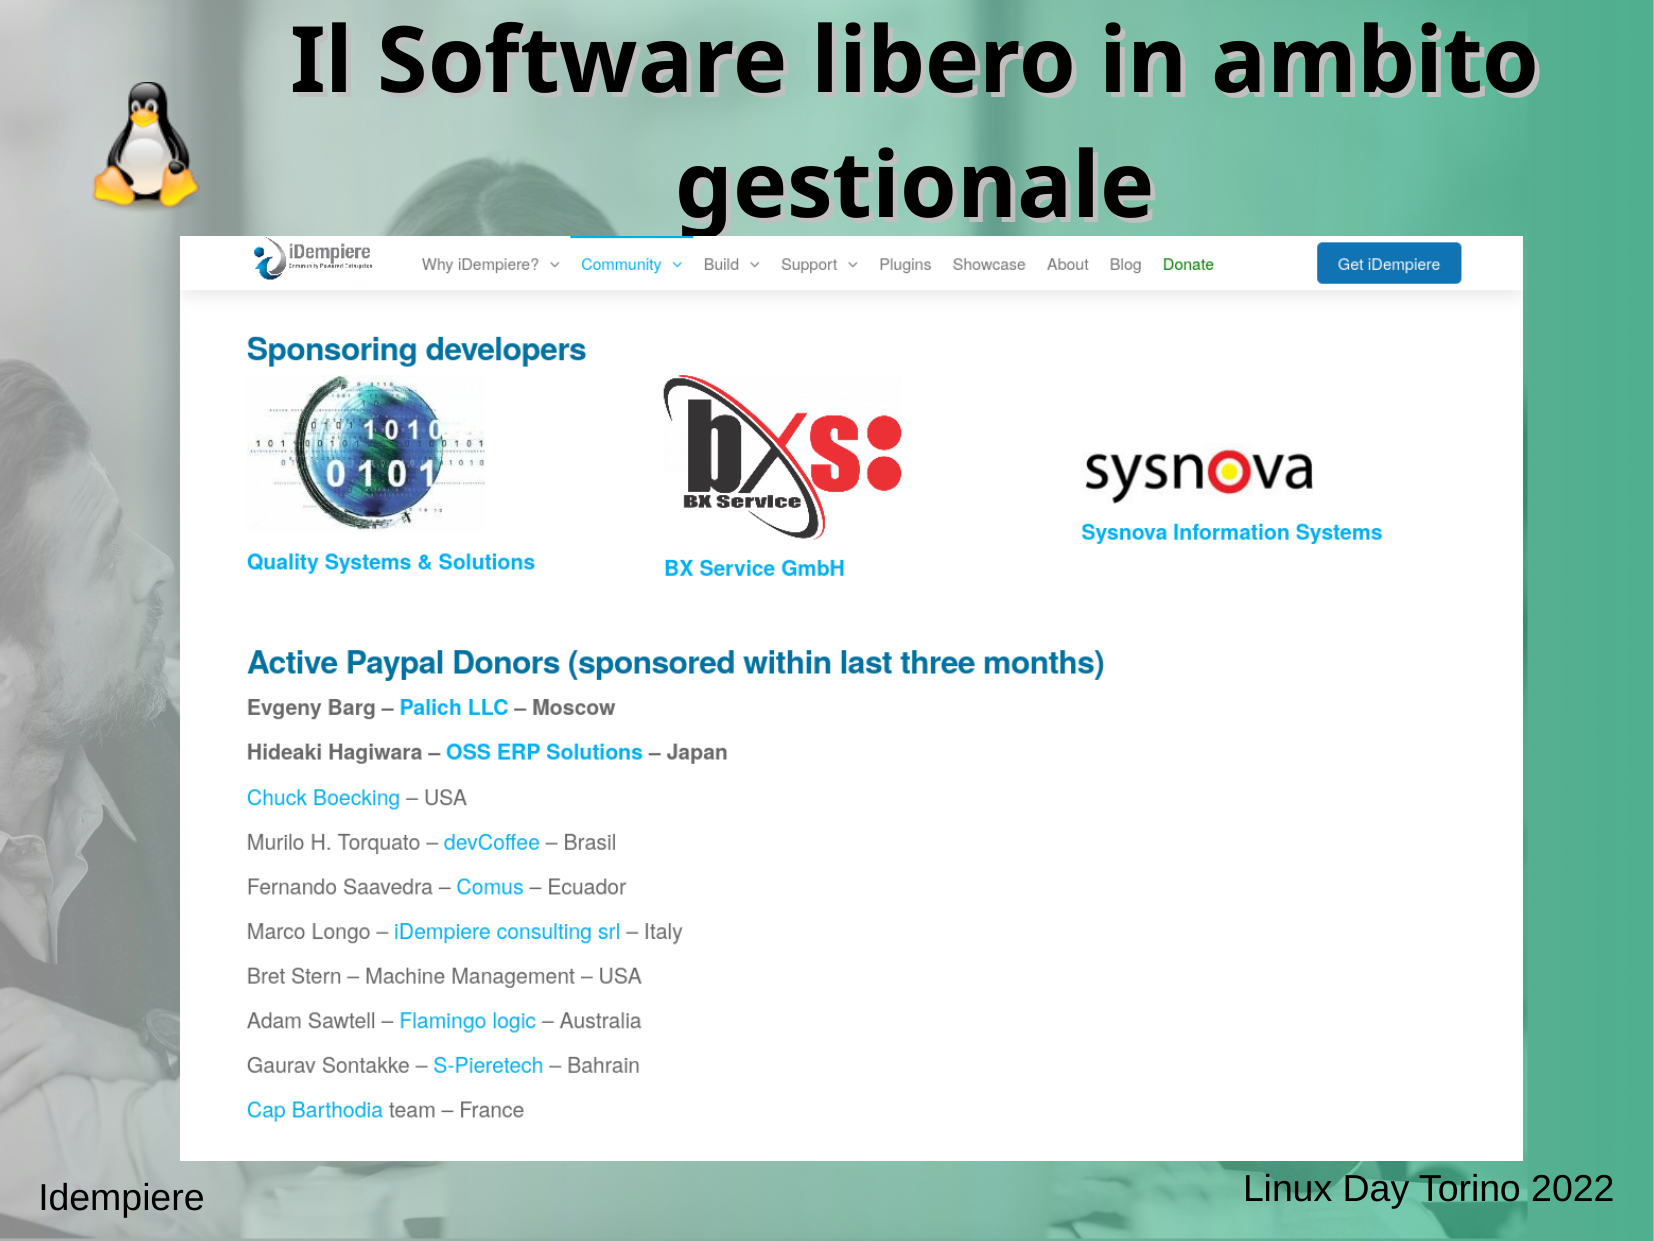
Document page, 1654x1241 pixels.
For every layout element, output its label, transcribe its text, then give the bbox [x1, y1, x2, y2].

table_cell [130, 574, 180, 638]
table_header [130, 410, 180, 510]
table_cell [130, 766, 180, 830]
table_cell [130, 638, 180, 702]
table_cell [130, 510, 180, 574]
table_cell [130, 702, 180, 766]
picture [0, 0, 1654, 1241]
text_box Idempiere [23, 1169, 220, 1227]
text_box Linux Day Torino 2022 [1228, 1159, 1630, 1217]
title Il Software libero in ambito gestionale [259, 17, 1571, 222]
